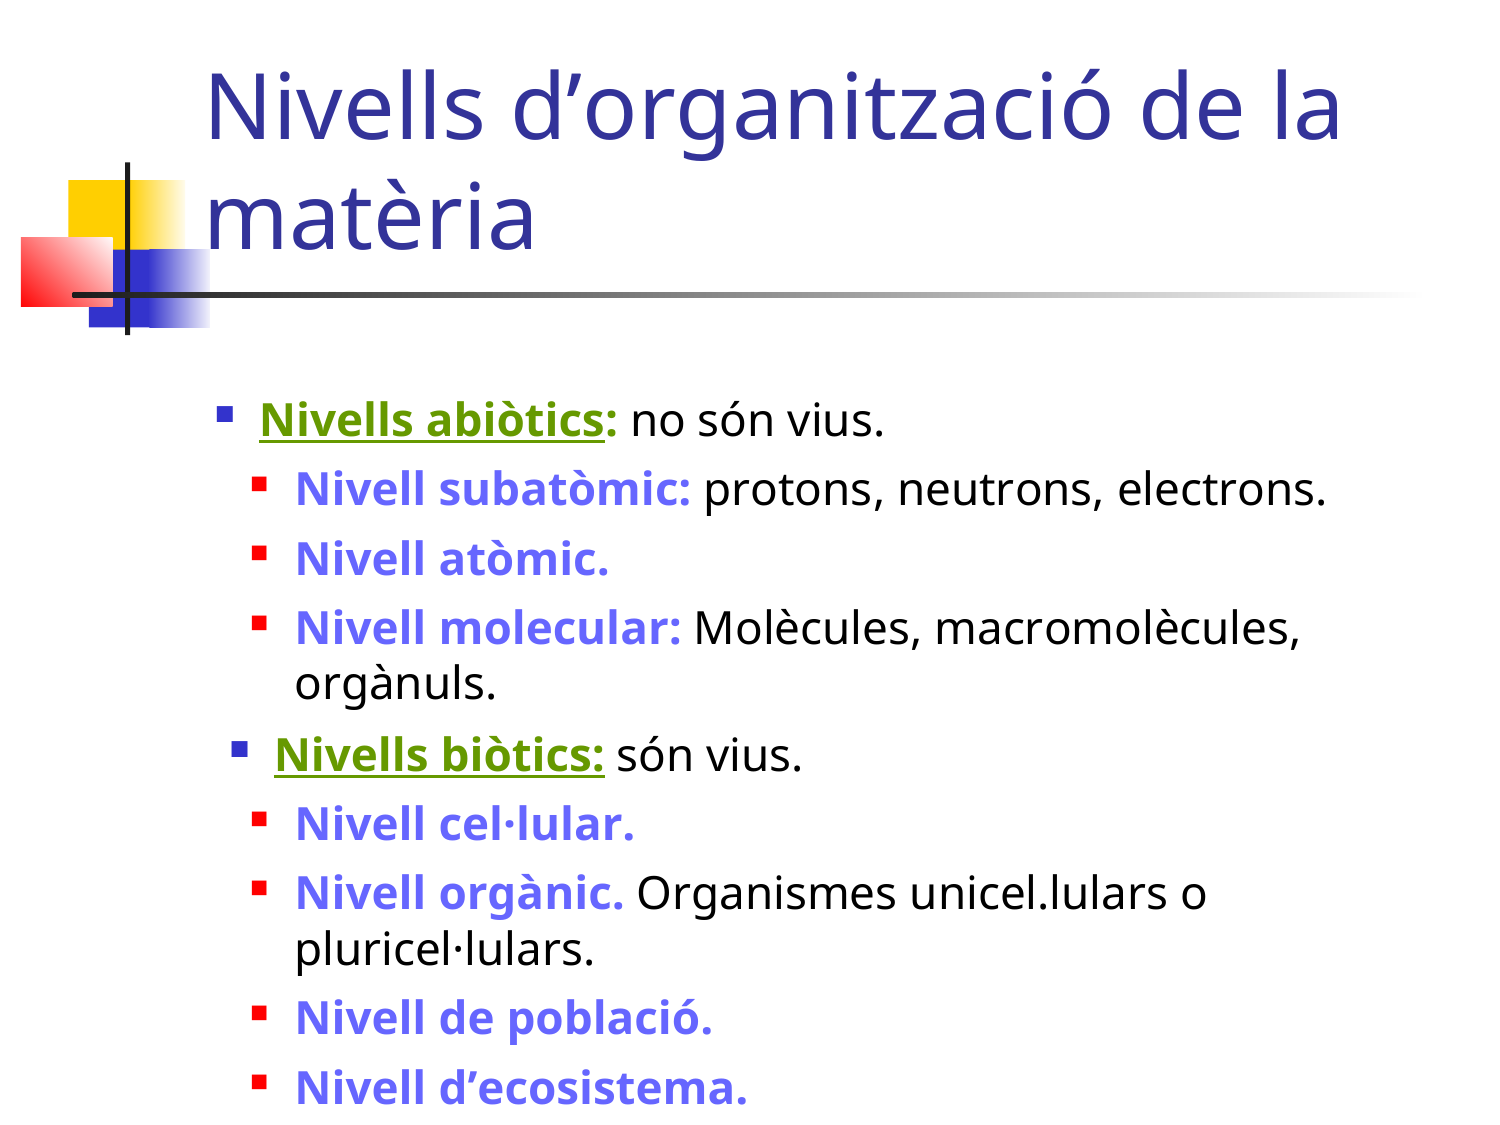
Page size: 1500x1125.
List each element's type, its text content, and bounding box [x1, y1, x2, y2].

list Nivells abiòtics: no són vius. Nivell subatòmic: protons, neutrons, electrons. Nivell atòmic. Nivell molecular: Molècules, macromolècules, orgànuls. Nivells biòtics: són vius. Nivell cel·lular. Nivell orgànic. Organismes unicel.lulars o pluricel·lulars. Nivell de població. Nivell d’ecosistema. [193, 330, 1469, 1111]
title Nivells d’organització de la matèria [188, 35, 1468, 276]
